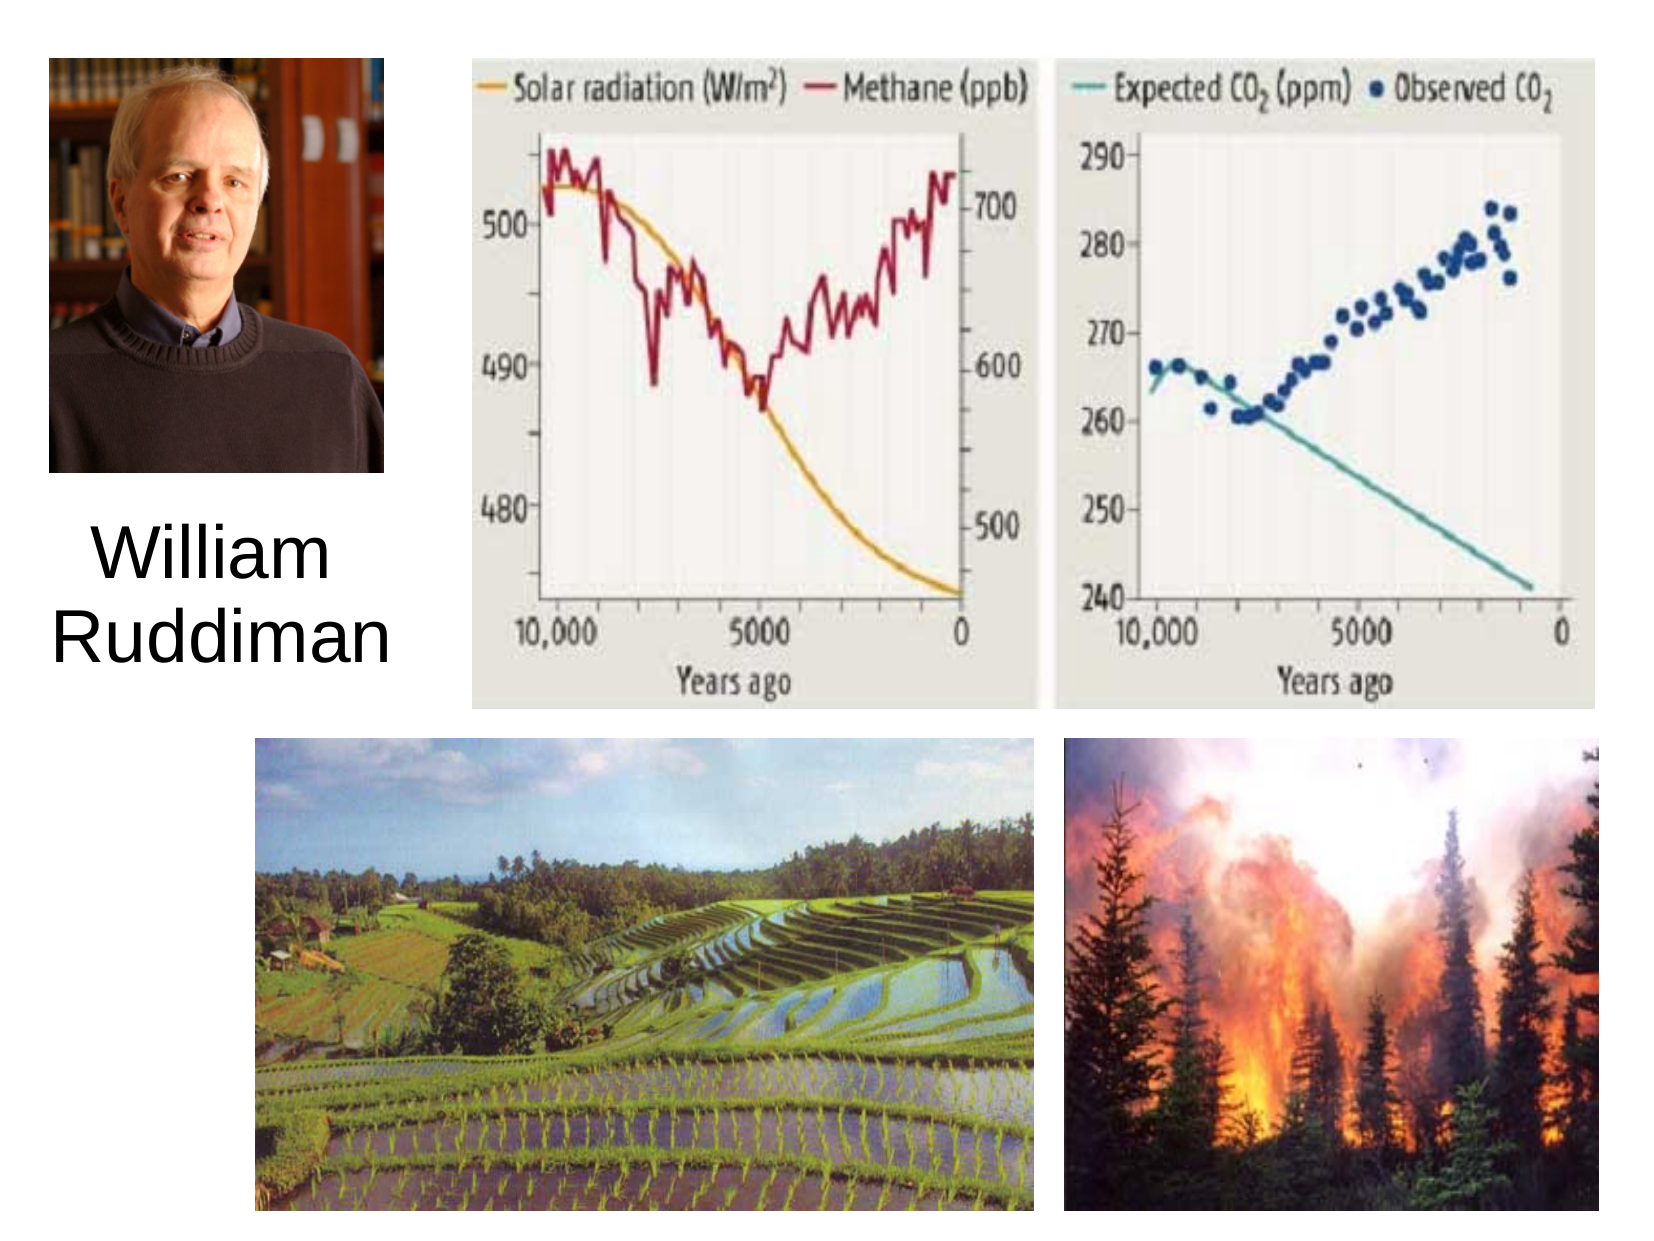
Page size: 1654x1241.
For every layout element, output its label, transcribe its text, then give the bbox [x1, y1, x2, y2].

picture [49, 58, 384, 473]
picture [1064, 738, 1599, 1211]
picture [472, 58, 1595, 709]
picture [255, 738, 1034, 1211]
subtitle William Ruddiman [0, 501, 473, 689]
